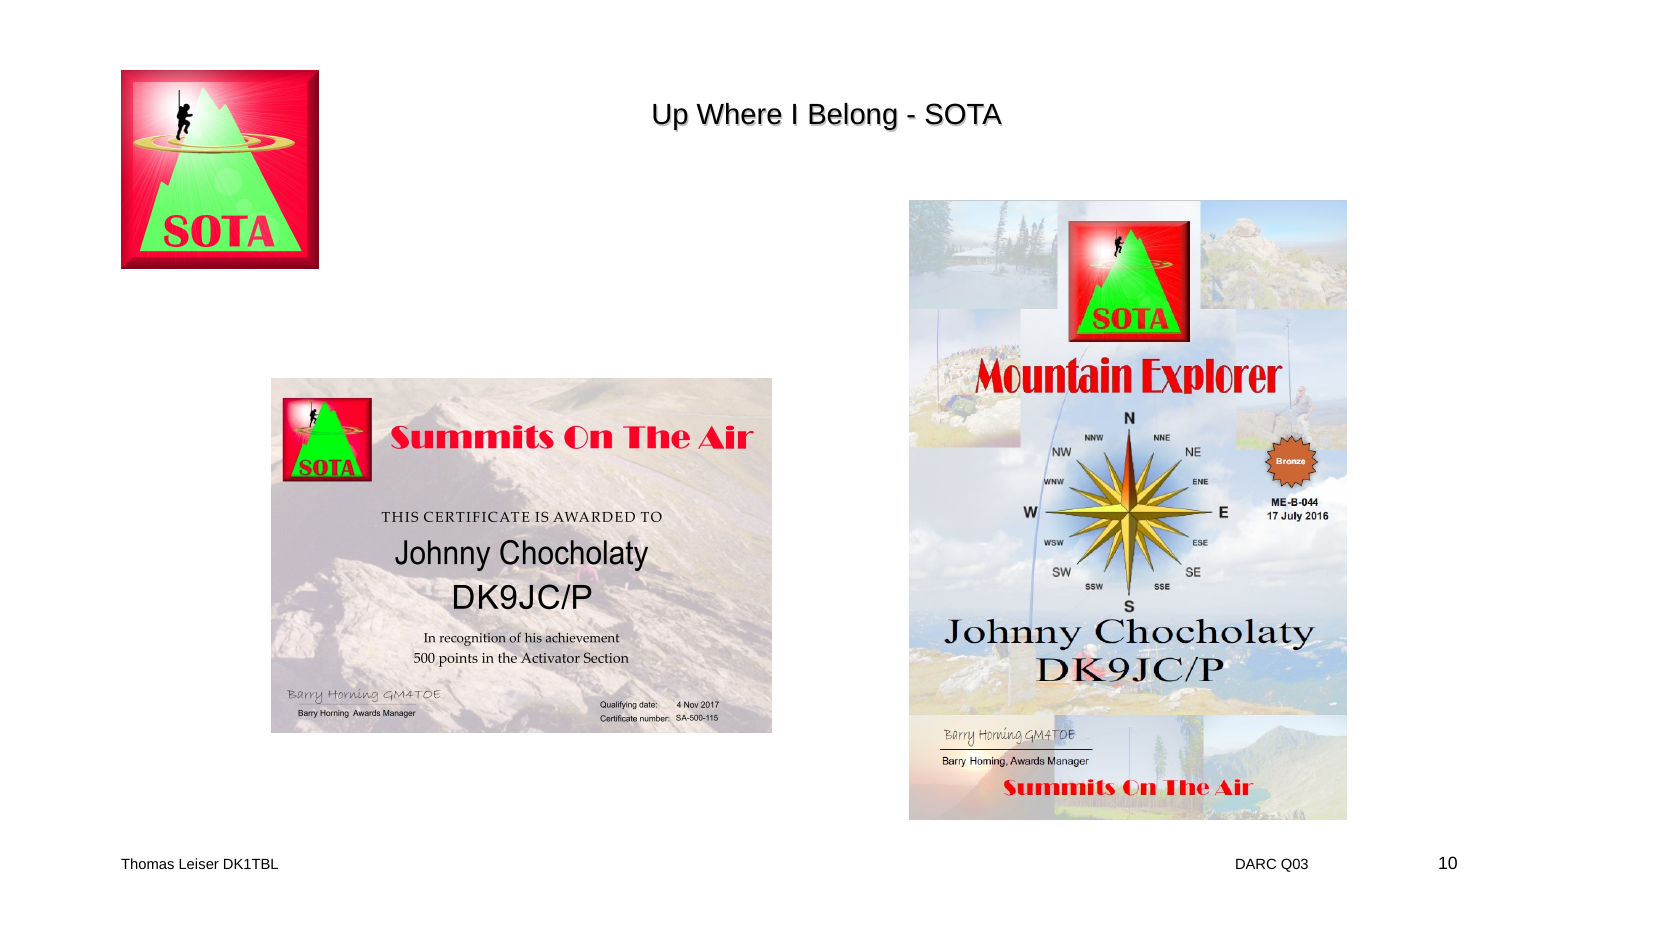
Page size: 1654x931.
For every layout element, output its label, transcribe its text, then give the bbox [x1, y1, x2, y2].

picture [271, 378, 772, 733]
picture [121, 70, 319, 269]
list Thomas Leiser DK1TBL DARC Q03 10 [70, 826, 1559, 895]
picture [909, 200, 1347, 820]
title Up Where I Belong - SOTA [82, 37, 1571, 193]
